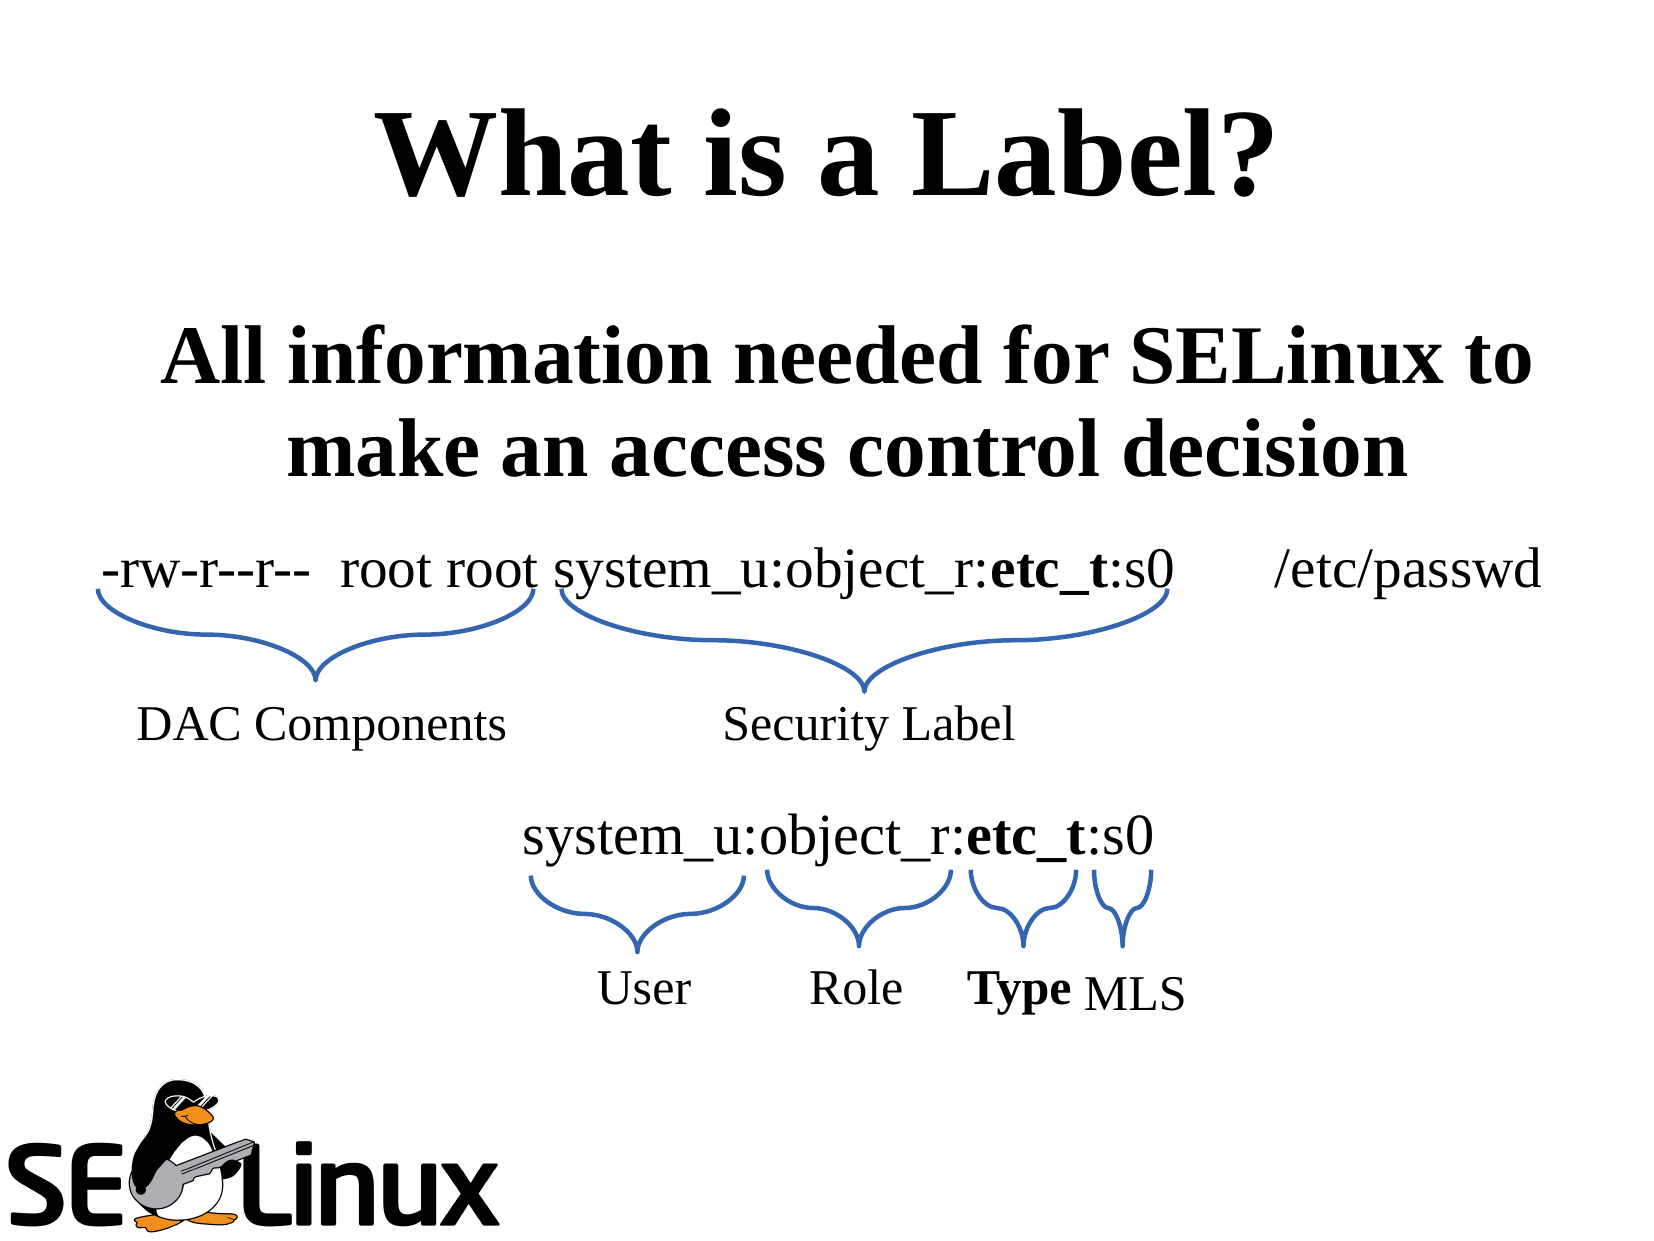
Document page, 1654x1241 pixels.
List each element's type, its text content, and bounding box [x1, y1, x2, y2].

text_box Security Label [568, 688, 1171, 776]
text_box All information needed for SELinux to make an access control decision [80, 302, 1580, 502]
text_box -rw-r--r-- root root system_u:object_r:etc_t:s0 /etc/passwd [68, 529, 1579, 633]
text_box Role [794, 952, 934, 1024]
text_box Type [952, 952, 1090, 1024]
text_box system_u:object_r:etc_t:s0 [74, 794, 1585, 899]
text_box MLS [1069, 958, 1219, 1029]
text_box DAC Components [107, 688, 537, 776]
picture [0, 919, 526, 1241]
text_box User [582, 952, 736, 1024]
title What is a Label? [82, 49, 1571, 257]
